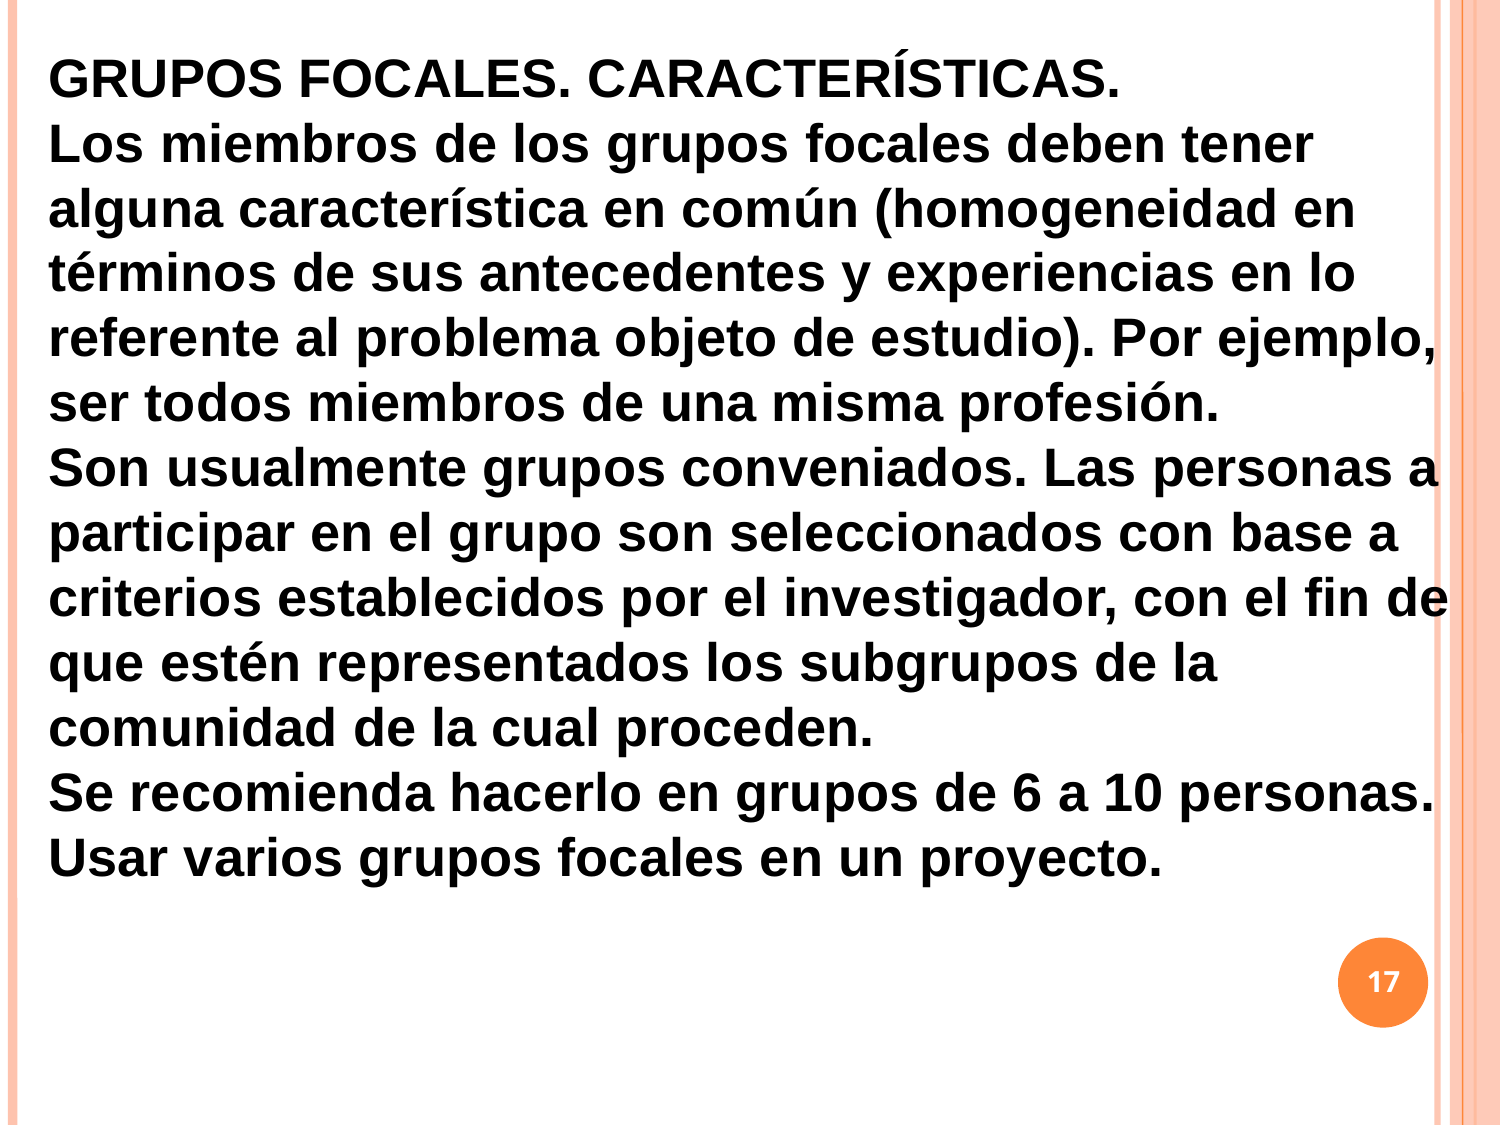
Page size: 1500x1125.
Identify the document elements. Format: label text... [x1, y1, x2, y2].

title GRUPOS FOCALES. CARACTERÍSTICAS. Los miembros de los grupos focales deben tener alguna característica en común (homogeneidad en términos de sus antecedentes y experiencias en lo referente al problema objeto de estudio). Por ejemplo, ser todos miembros de una misma profesión. Son usualmente grupos conveniados. Las personas a participar en el grupo son seleccionados con base a criterios establecidos por el investigador, con el fin de que estén representados los subgrupos de la comunidad de la cual proceden. Se recomienda hacerlo en grupos de 6 a 10 personas. Usar varios grupos focales en un proyecto. [33, 35, 1500, 962]
text_box <número> [1333, 940, 1434, 1027]
